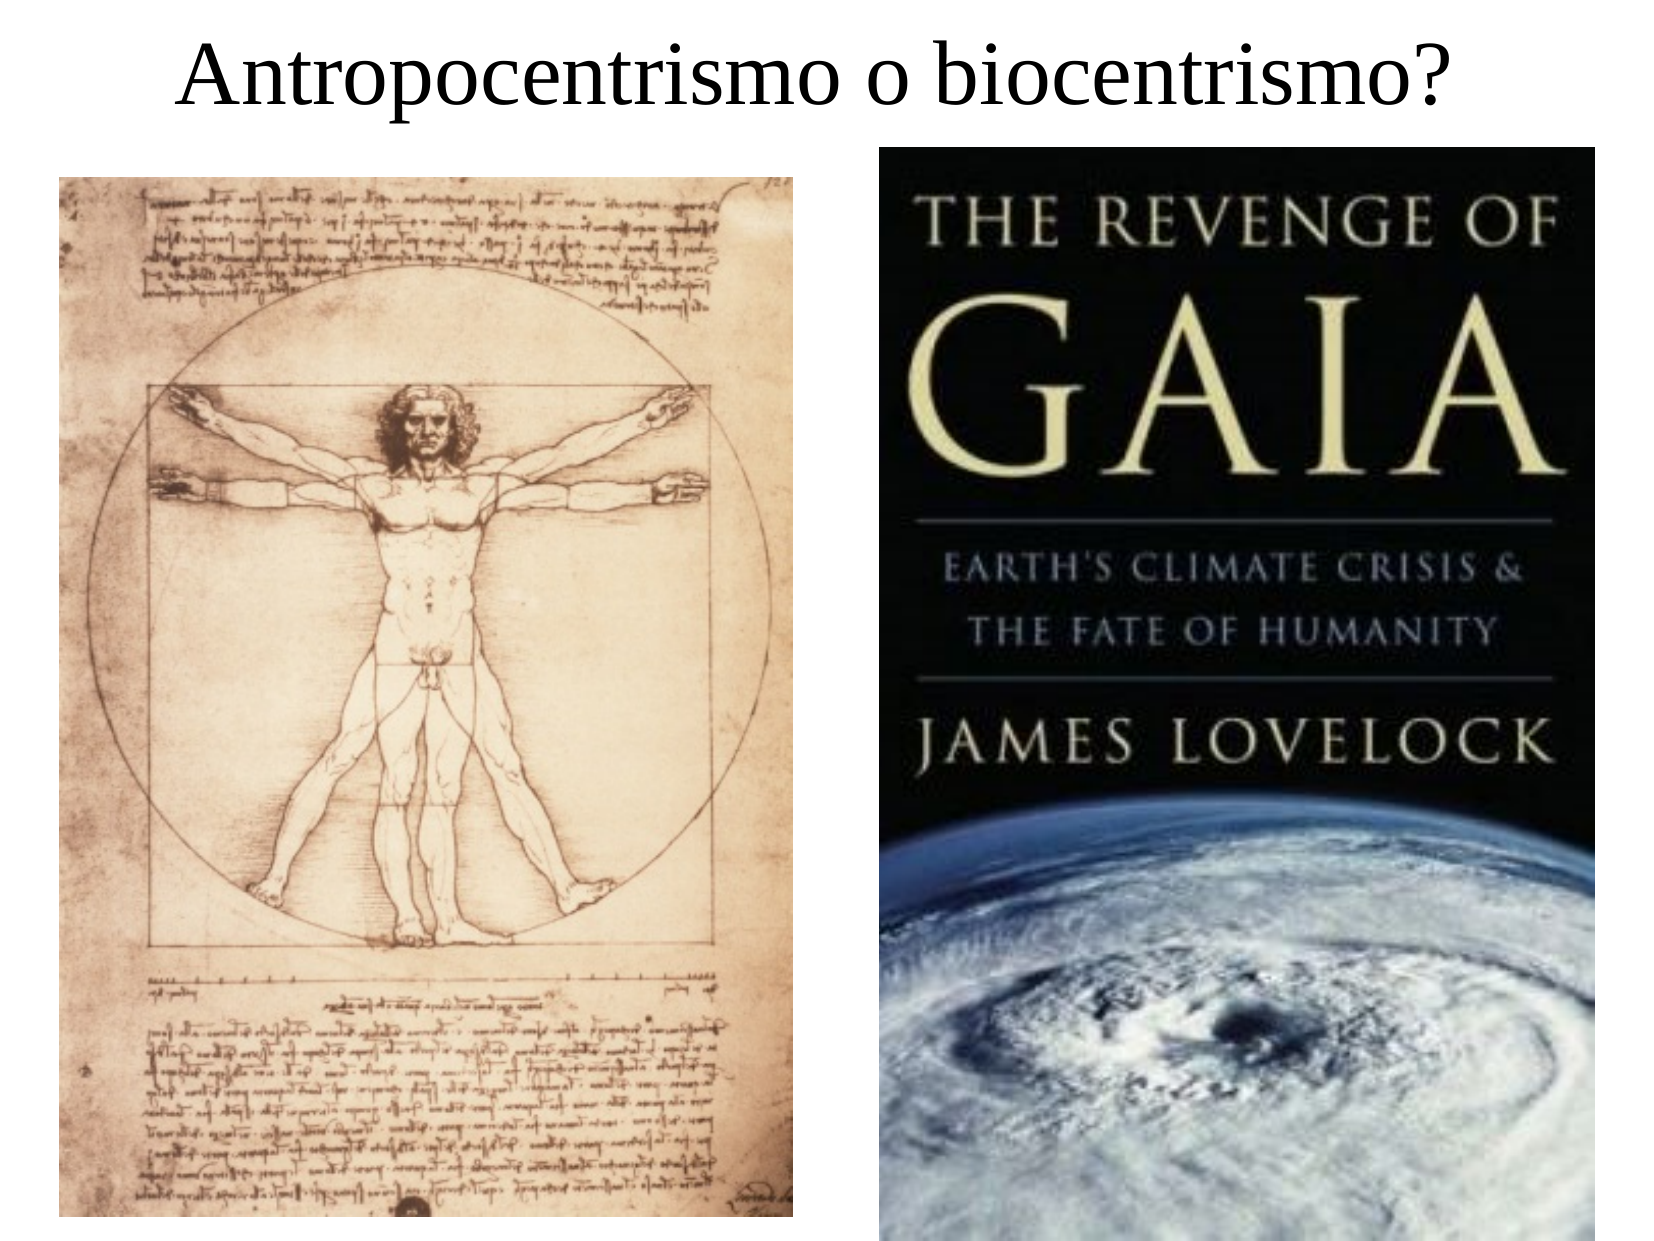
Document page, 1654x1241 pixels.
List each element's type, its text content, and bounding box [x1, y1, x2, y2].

picture [59, 177, 793, 1217]
picture [879, 147, 1595, 1241]
title Antropocentrismo o biocentrismo? [82, 0, 1571, 178]
